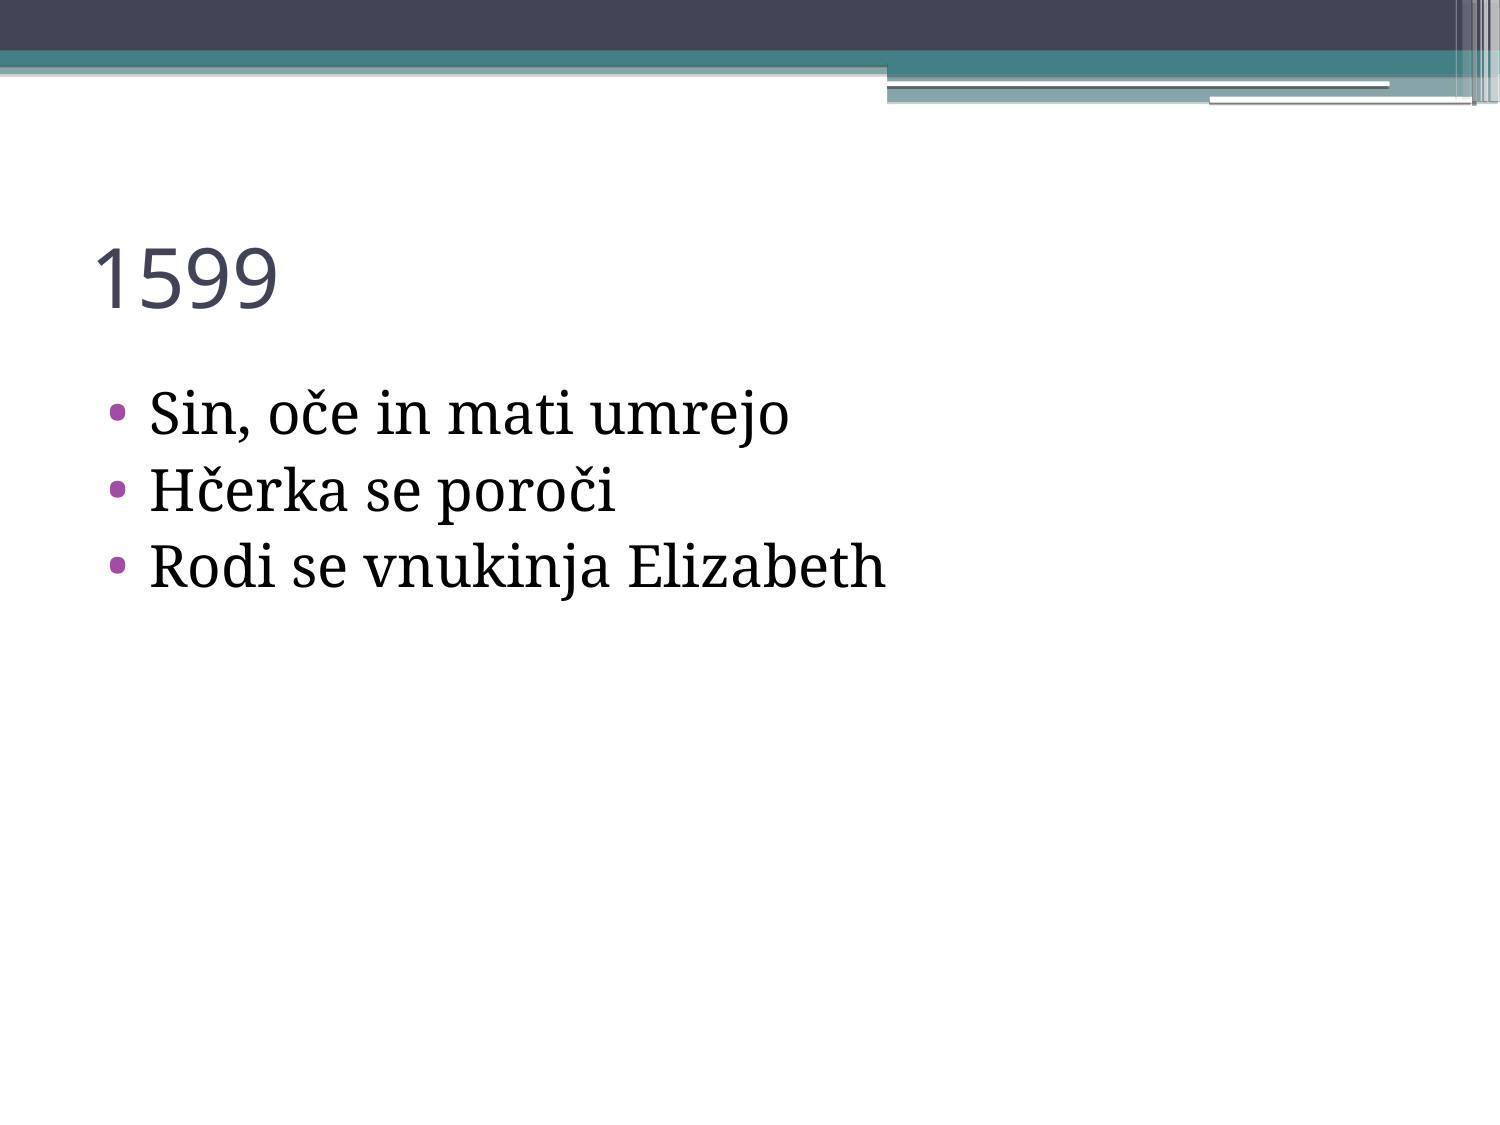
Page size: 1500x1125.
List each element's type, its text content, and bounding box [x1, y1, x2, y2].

list Sin, oče in mati umrejo Hčerka se poroči Rodi se vnukinja Elizabeth [75, 369, 1425, 1079]
title 1599 [75, 187, 1425, 363]
